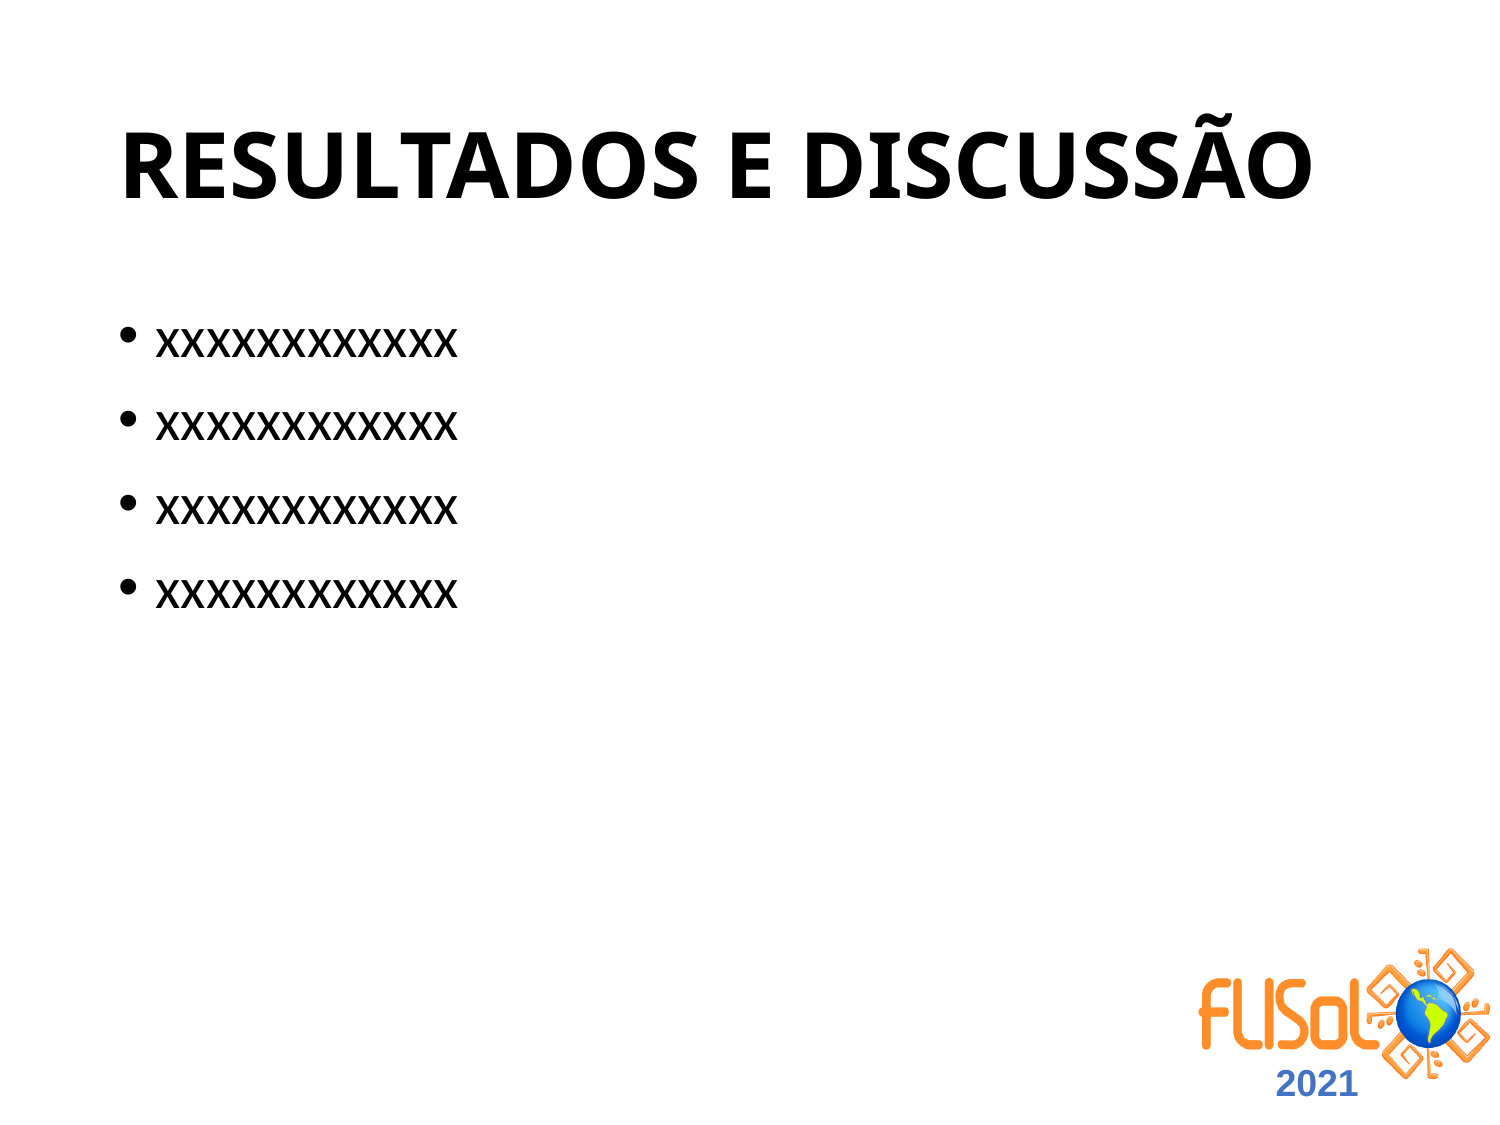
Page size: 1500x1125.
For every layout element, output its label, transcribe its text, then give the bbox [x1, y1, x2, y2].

list xxxxxxxxxxxx xxxxxxxxxxxx xxxxxxxxxxxx xxxxxxxxxxxx [103, 299, 1397, 1014]
title RESULTADOS E DISCUSSÃO [103, 59, 1397, 278]
